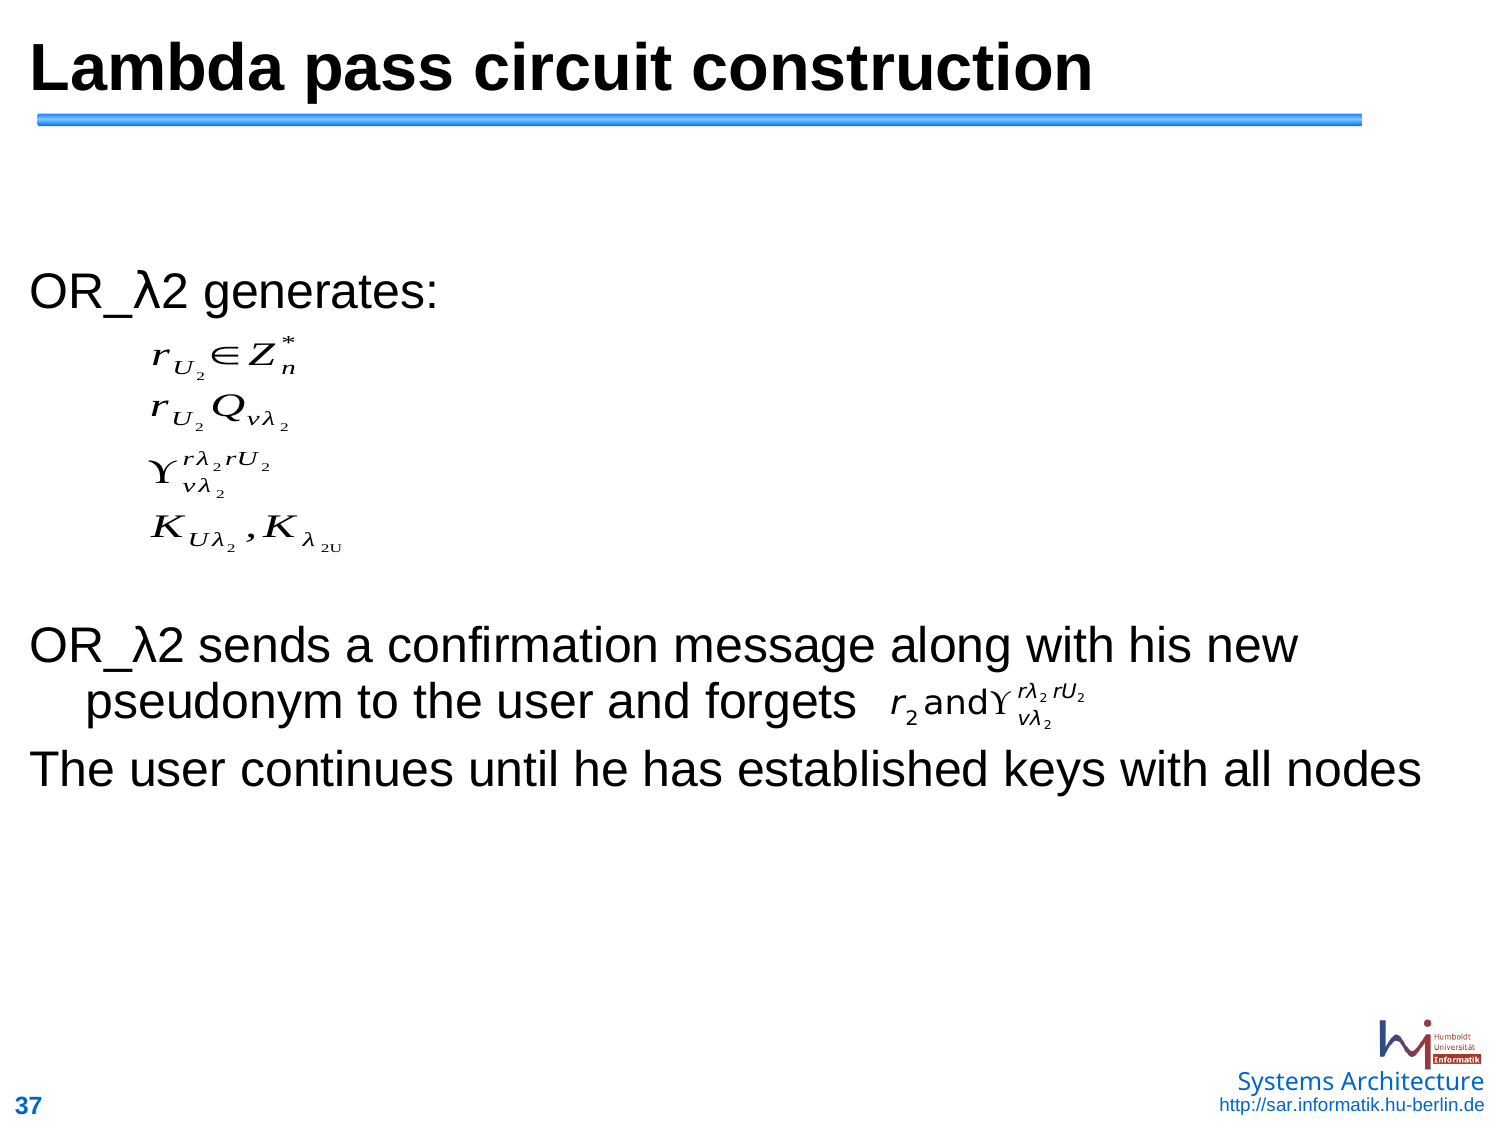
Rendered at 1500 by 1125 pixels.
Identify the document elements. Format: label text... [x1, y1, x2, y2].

list OR_λ2 generates: OR_λ2 sends a confirmation message along with his new pseudonym to the user and forgets The user continues until he has established keys with all nodes [29, 262, 1500, 863]
chart [135, 506, 355, 556]
chart [137, 446, 282, 502]
title Lambda pass circuit construction [29, 26, 1500, 108]
picture [1376, 1016, 1483, 1071]
chart [138, 330, 308, 384]
chart [137, 385, 299, 435]
chart [881, 679, 1093, 733]
